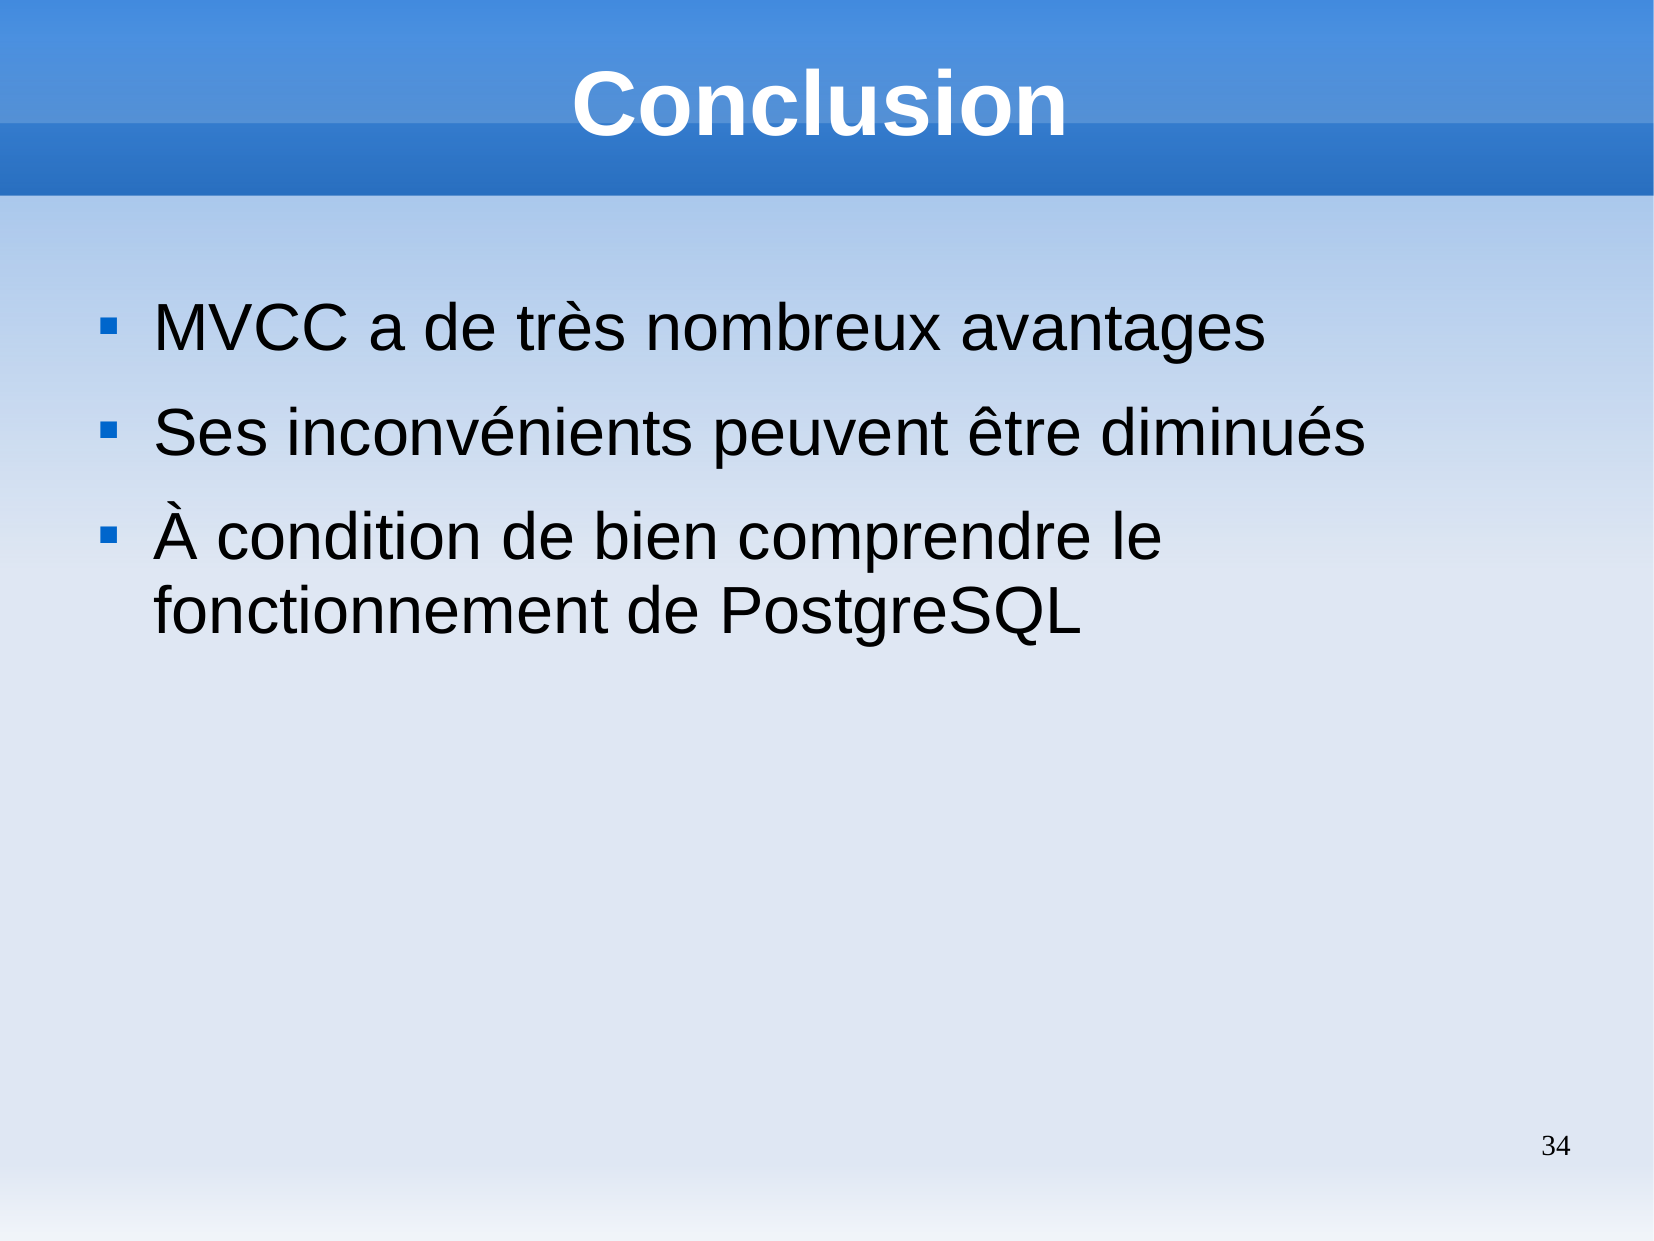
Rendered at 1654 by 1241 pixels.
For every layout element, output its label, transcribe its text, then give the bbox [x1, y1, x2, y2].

list MVCC a de très nombreux avantages Ses inconvénients peuvent être diminués À condition de bien comprendre le fonctionnement de PostgreSQL [82, 290, 1571, 1109]
picture [0, 0, 1654, 1241]
title Conclusion [76, 0, 1565, 208]
